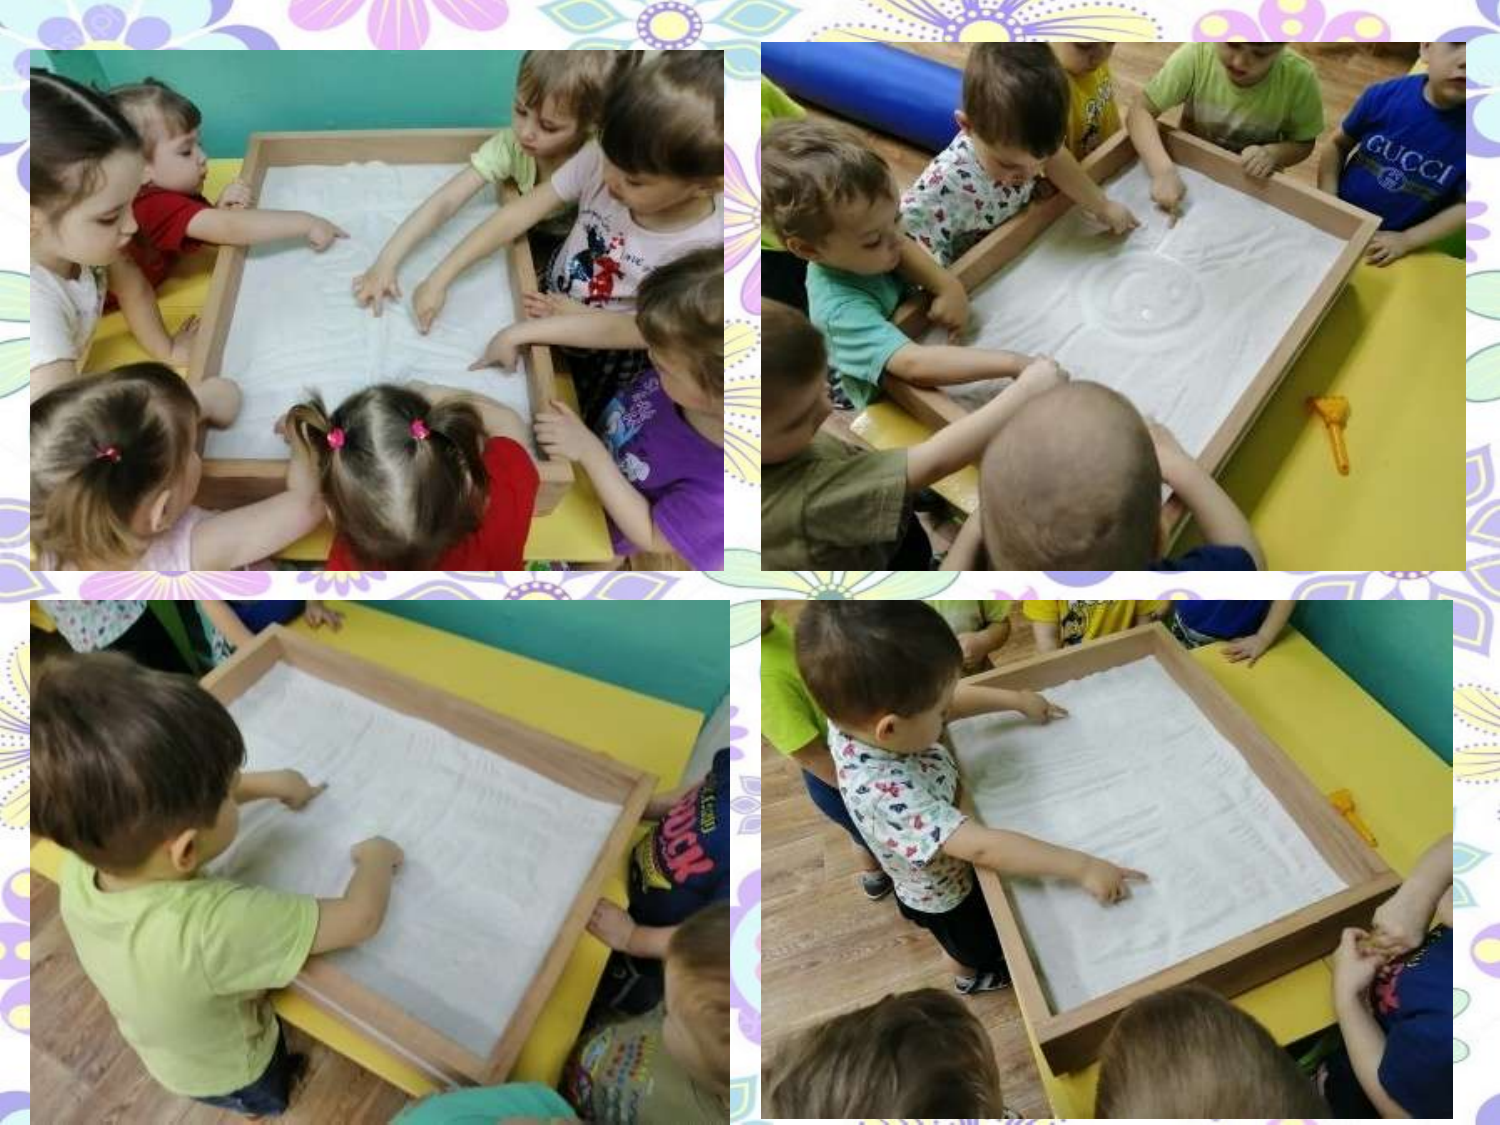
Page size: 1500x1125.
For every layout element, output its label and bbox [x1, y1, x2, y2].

picture [30, 600, 730, 1125]
picture [761, 600, 1453, 1119]
picture [761, 42, 1466, 571]
picture [30, 50, 724, 571]
